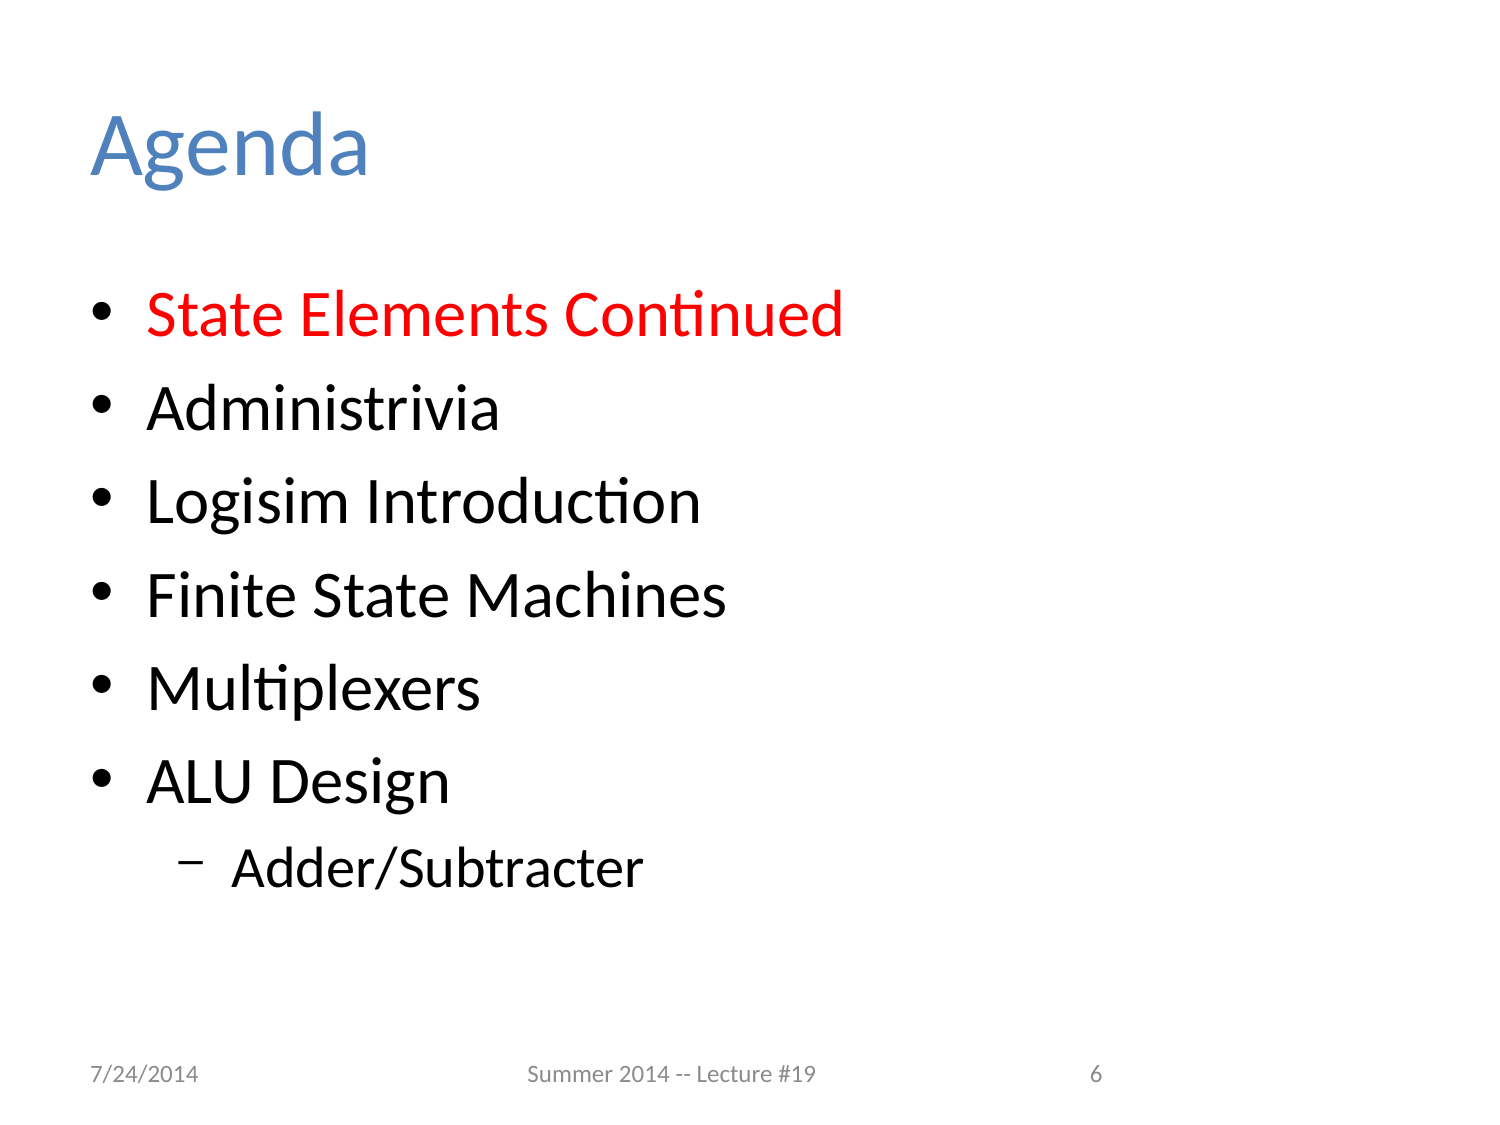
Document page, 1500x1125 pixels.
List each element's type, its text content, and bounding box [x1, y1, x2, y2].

footer Summer 2014 -- Lecture #19 [512, 1042, 988, 1103]
list State Elements Continued Administrivia Logisim Introduction Finite State Machines Multiplexers ALU Design Adder/Subtracter [75, 262, 1425, 1073]
slide_number <number> [1074, 1042, 1425, 1103]
slide_number 7/24/2014 [75, 1042, 425, 1103]
title Agenda [75, 45, 1425, 233]
